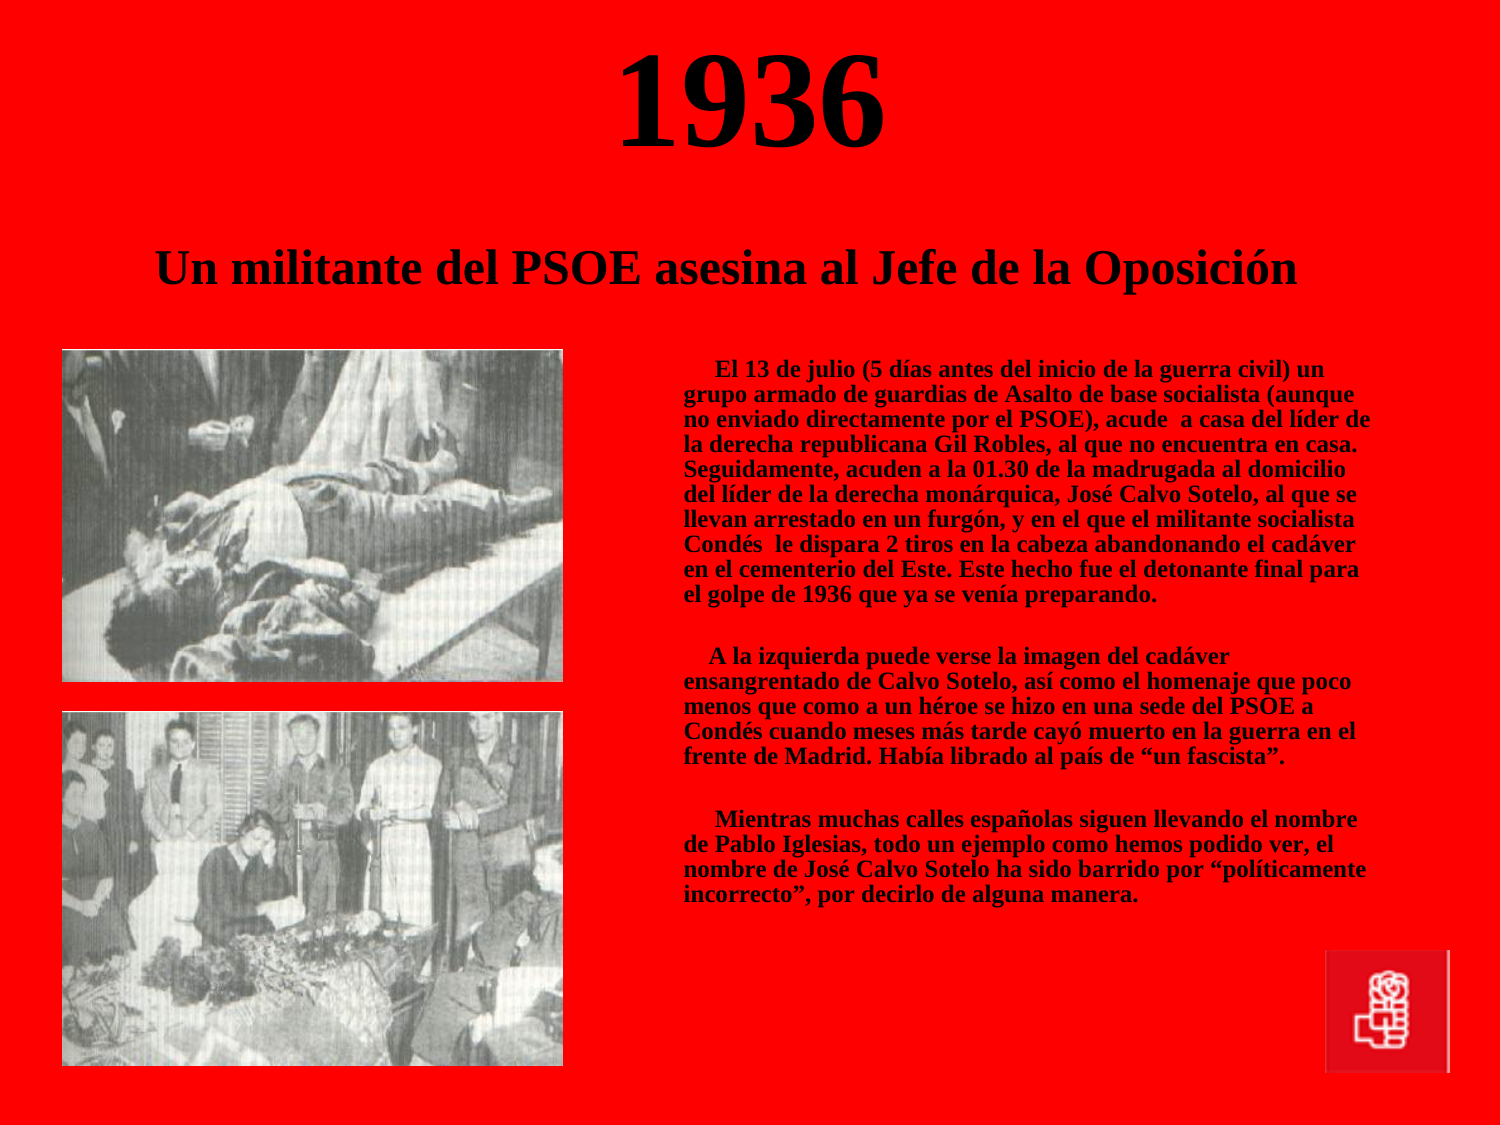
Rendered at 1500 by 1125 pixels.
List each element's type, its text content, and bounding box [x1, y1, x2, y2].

list Un militante del PSOE asesina al Jefe de la Oposición [125, 224, 1326, 313]
picture [1325, 950, 1450, 1073]
picture [62, 349, 563, 682]
title 1936 [112, 9, 1388, 191]
list El 13 de julio (5 días antes del inicio de la guerra civil) un grupo armado de guardias de Asalto de base socialista (aunque no enviado directamente por el PSOE), acude a casa del líder de la derecha republicana Gil Robles, al que no encuentra en casa. Seguidamente, acuden a la 01.30 de la madrugada al domicilio del líder de la derecha monárquica, José Calvo Sotelo, al que se llevan arrestado en un furgón, y en el que el militante socialista Condés le dispara 2 tiros en la cabeza abandonando el cadáver en el cementerio del Este. Este hecho fue el detonante final para el golpe de 1936 que ya se venía preparando. A la izquierda puede verse la imagen del cadáver ensangrentado de Calvo Sotelo, así como el homenaje que poco menos que como a un héroe se hizo en una sede del PSOE a Condés cuando meses más tarde cayó muerto en la guerra en el frente de Madrid. Había librado al país de “un fascista”. Mientras muchas calles españolas siguen llevando el nombre de Pablo Iglesias, todo un ejemplo como hemos podido ver, el nombre de José Calvo Sotelo ha sido barrido por “políticamente incorrecto”, por decirlo de alguna manera. [612, 350, 1388, 1001]
picture [62, 711, 563, 1066]
